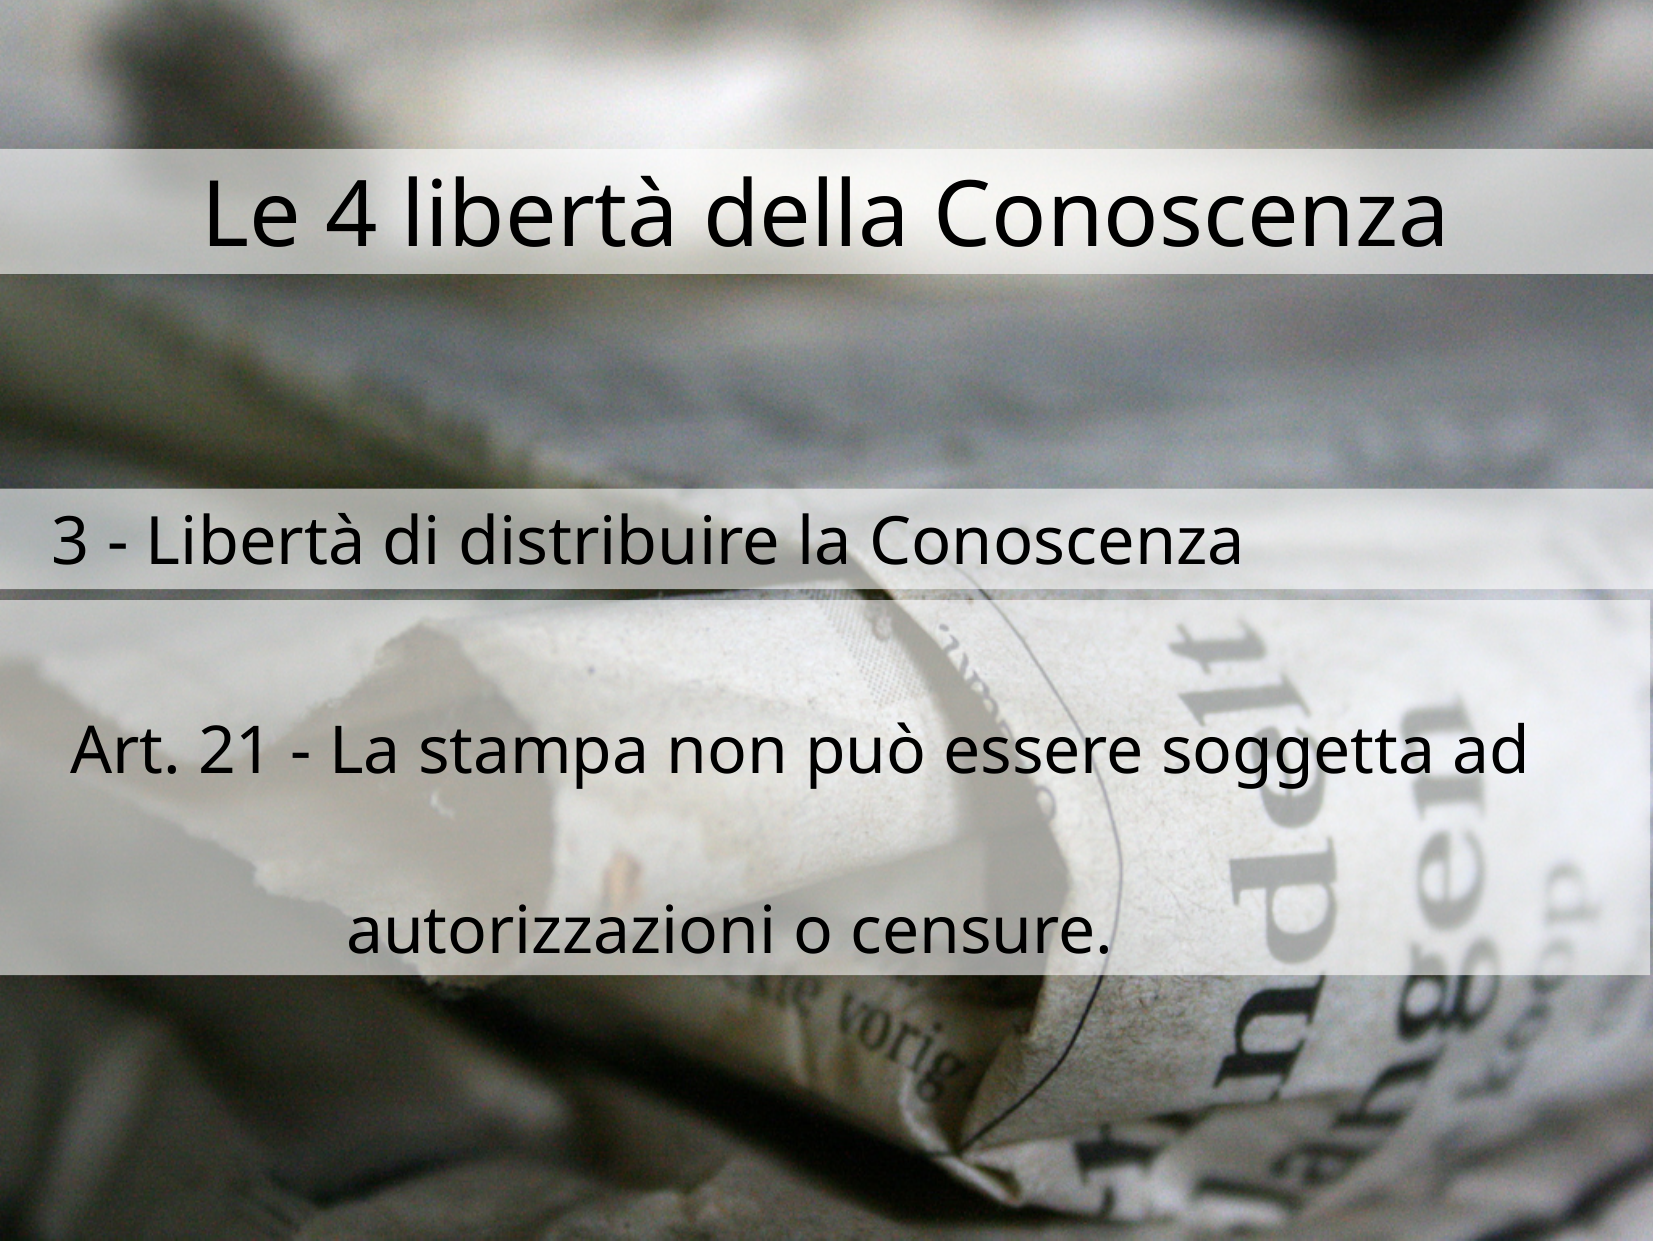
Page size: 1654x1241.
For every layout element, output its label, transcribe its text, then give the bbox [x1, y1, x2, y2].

picture [0, 274, 1653, 488]
title Le 4 libertà della Conoscenza [0, 159, 1653, 263]
title 3 - Libertà di distribuire la Conoscenza [0, 488, 1653, 590]
picture [0, 0, 1653, 148]
list Art. 21 - La stampa non può essere soggetta ad autorizzazioni o censure. [0, 600, 1651, 976]
picture [0, 590, 1653, 1241]
